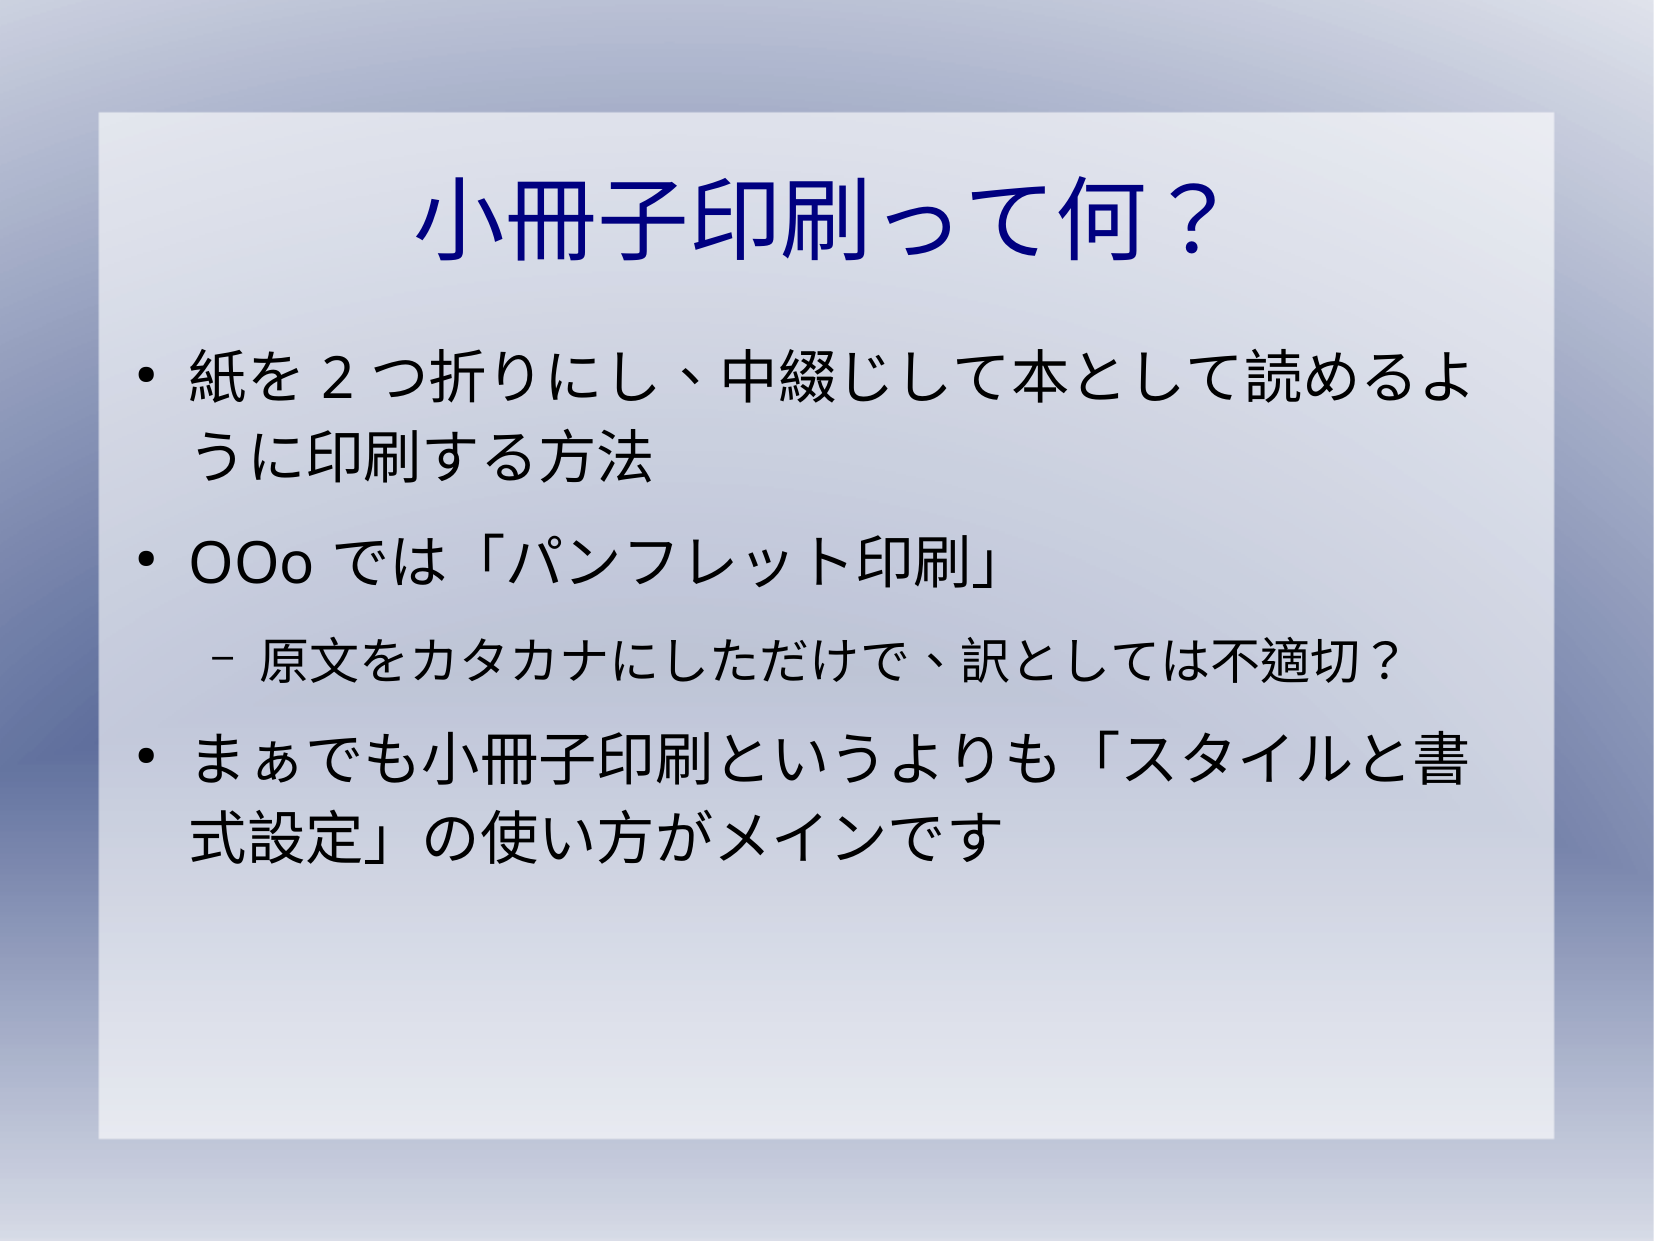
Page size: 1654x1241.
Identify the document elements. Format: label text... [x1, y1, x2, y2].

list 紙を2つ折りにし、中綴じして本として読めるように印刷する方法 OOoでは「パンフレット印刷」 原文をカタカナにしただけで、訳としては不適切？ まぁでも小冊子印刷というよりも「スタイルと書式設定」の使い方がメインです [118, 336, 1506, 827]
title 小冊子印刷って何？ [118, 121, 1536, 315]
picture [0, 0, 1654, 1241]
